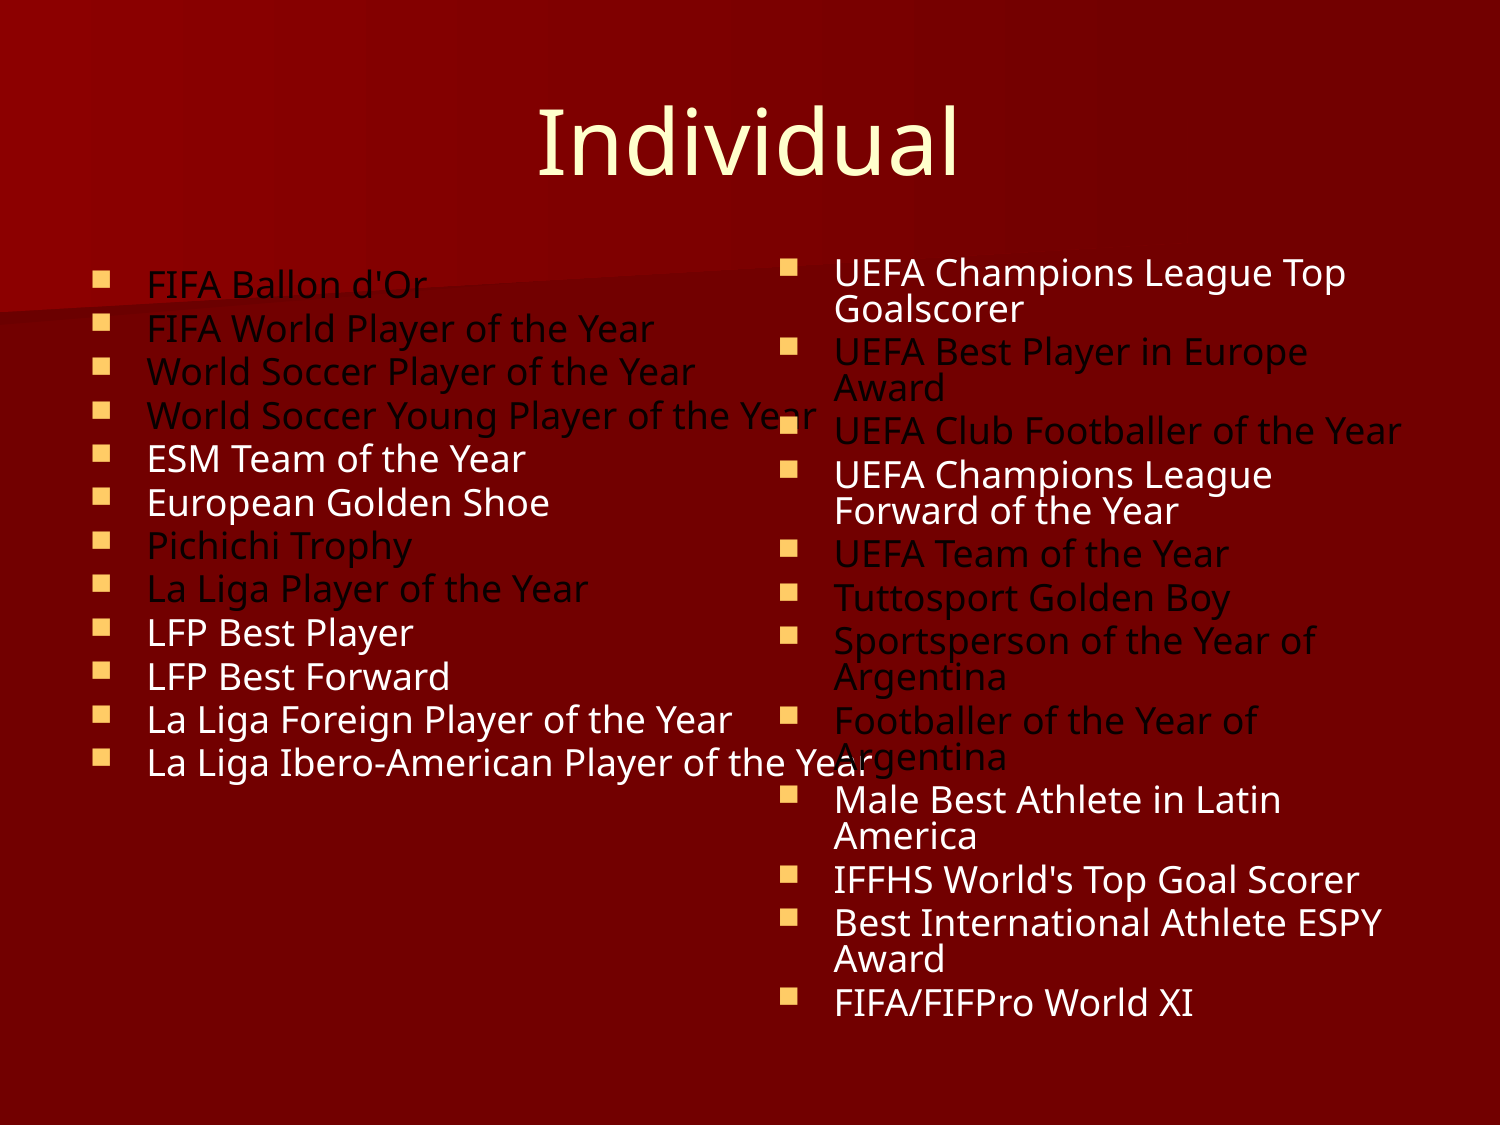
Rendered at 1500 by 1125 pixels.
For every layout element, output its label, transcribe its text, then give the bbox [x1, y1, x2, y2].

title Individual [75, 45, 1425, 233]
list FIFA Ballon d'Or FIFA World Player of the Year World Soccer Player of the Year World Soccer Young Player of the Year ESM Team of the Year European Golden Shoe Pichichi Trophy La Liga Player of the Year LFP Best Player LFP Best Forward La Liga Foreign Player of the Year La Liga Ibero-American Player of the Year [75, 262, 780, 1000]
list UEFA Champions League Top Goalscorer UEFA Best Player in Europe Award UEFA Club Footballer of the Year UEFA Champions League Forward of the Year UEFA Team of the Year Tuttosport Golden Boy Sportsperson of the Year of Argentina Footballer of the Year of Argentina Male Best Athlete in Latin America IFFHS World's Top Goal Scorer Best International Athlete ESPY Award FIFA/FIFPro World XI [762, 249, 1425, 988]
